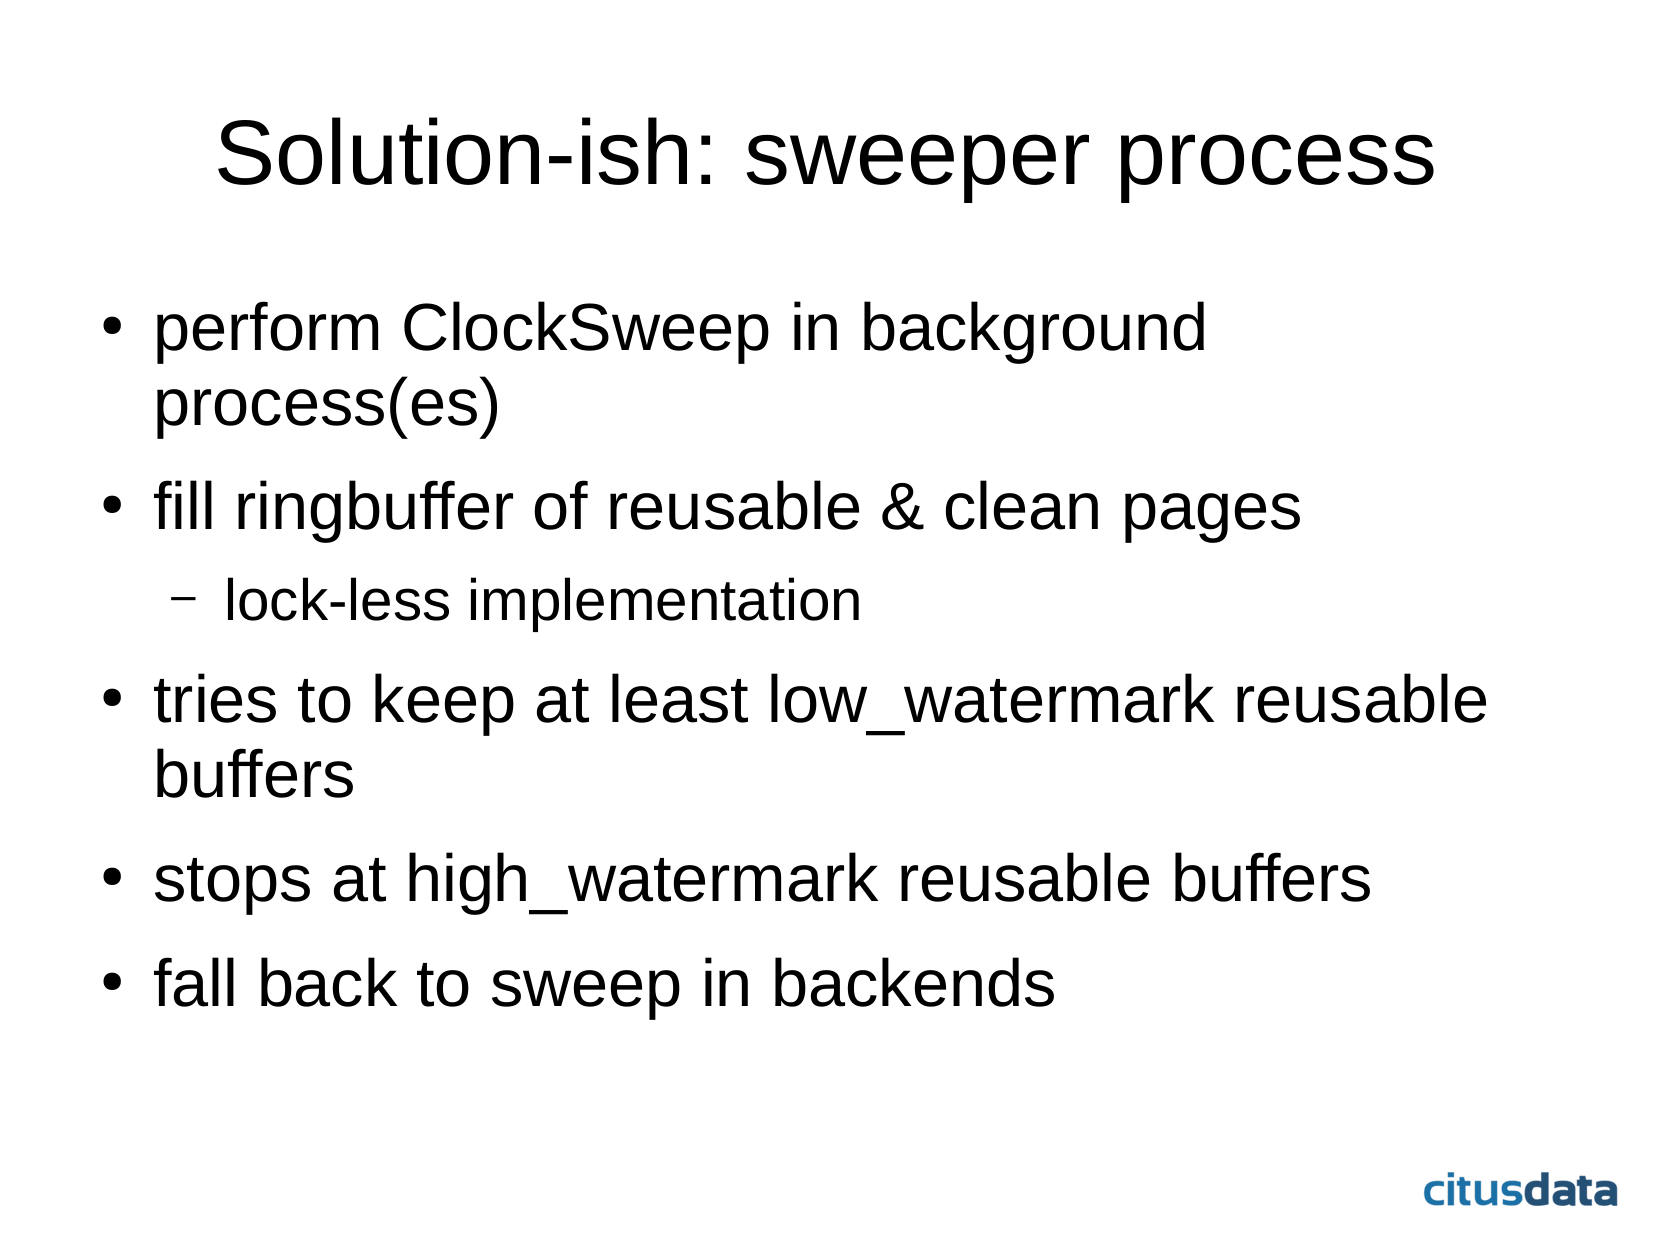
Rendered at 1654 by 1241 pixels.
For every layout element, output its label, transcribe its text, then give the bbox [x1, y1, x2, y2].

list perform ClockSweep in background process(es) fill ringbuffer of reusable & clean pages lock-less implementation tries to keep at least low_watermark reusable buffers stops at high_watermark reusable buffers fall back to sweep in backends [82, 290, 1571, 1096]
title Solution-ish: sweeper process [82, 49, 1571, 257]
picture [1420, 1167, 1622, 1209]
